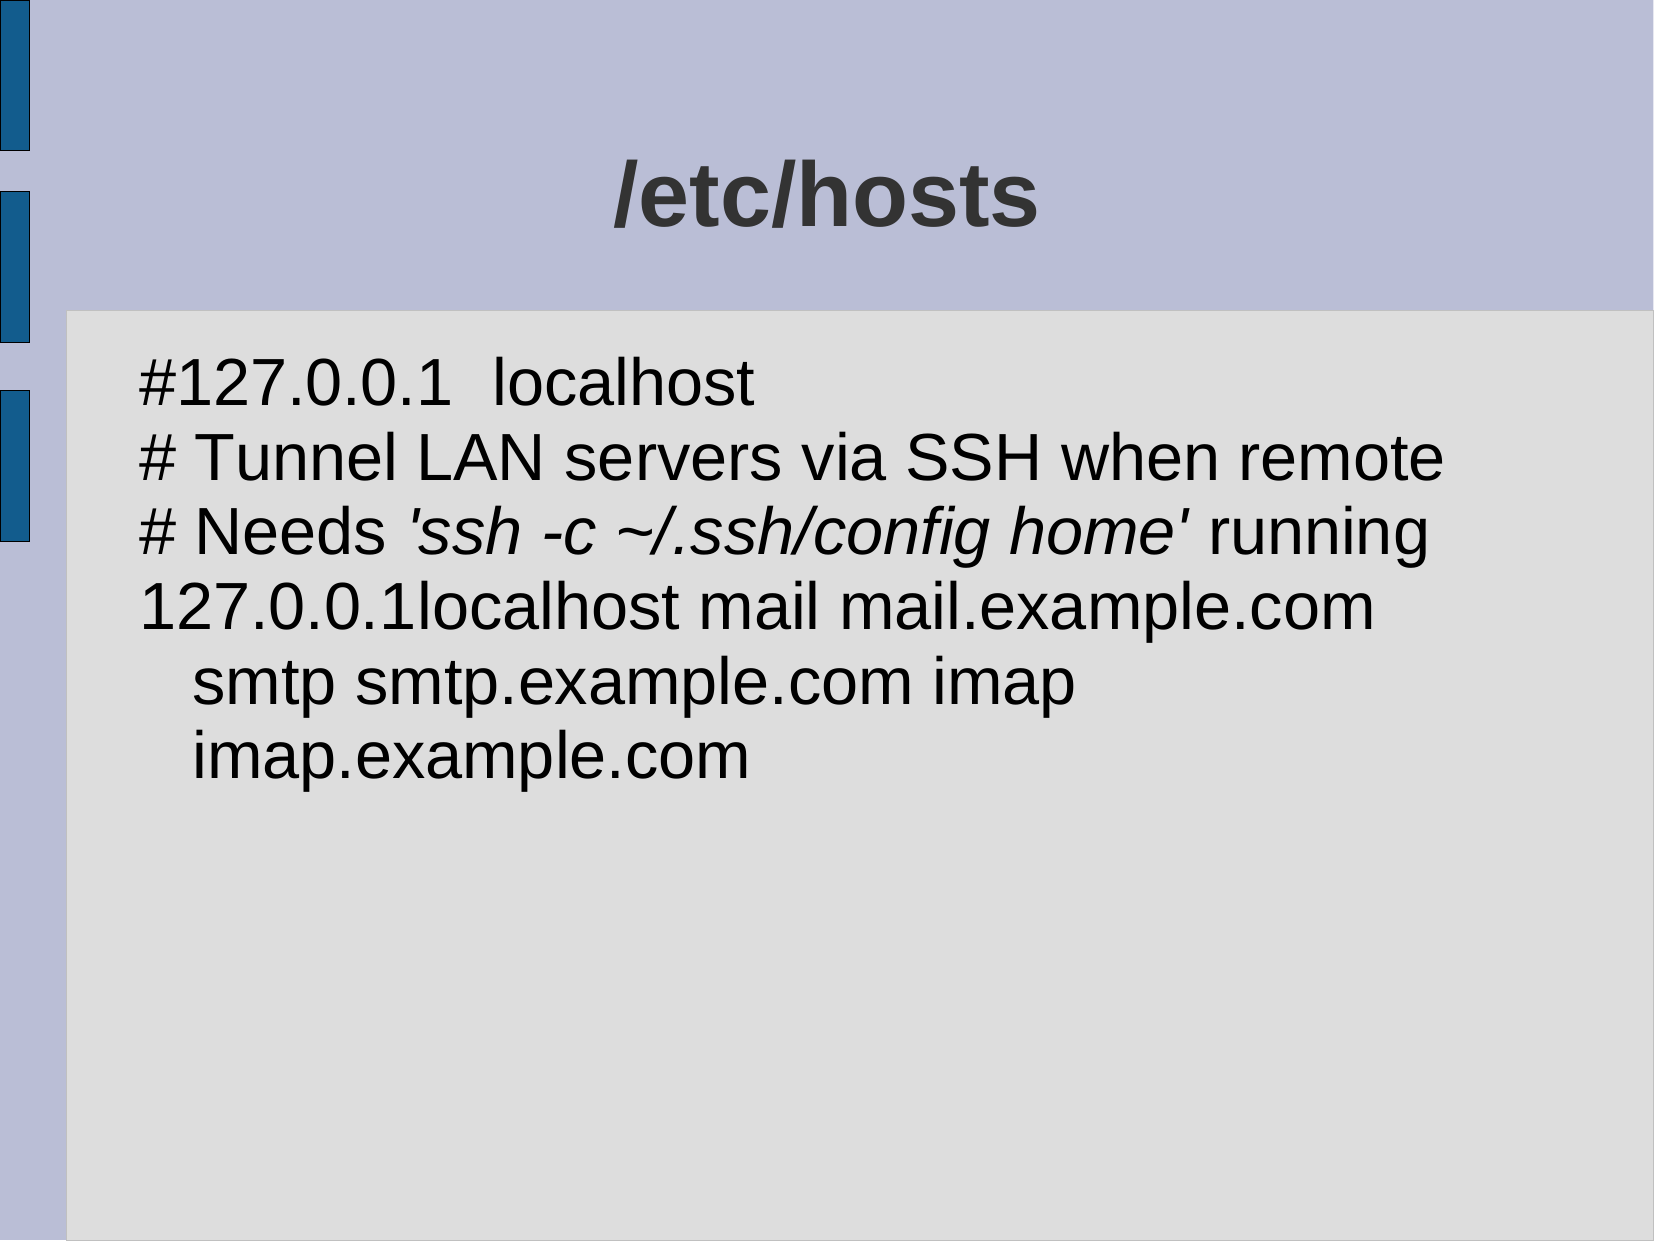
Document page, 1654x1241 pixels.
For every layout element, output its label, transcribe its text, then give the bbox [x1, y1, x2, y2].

list #127.0.0.1 localhost # Tunnel LAN servers via SSH when remote # Needs 'ssh -c ~/.ssh/config home' running 127.0.0.1 localhost mail mail.example.com smtp smtp.example.com imap imap.example.com [121, 344, 1534, 1112]
title /etc/hosts [121, 98, 1534, 291]
